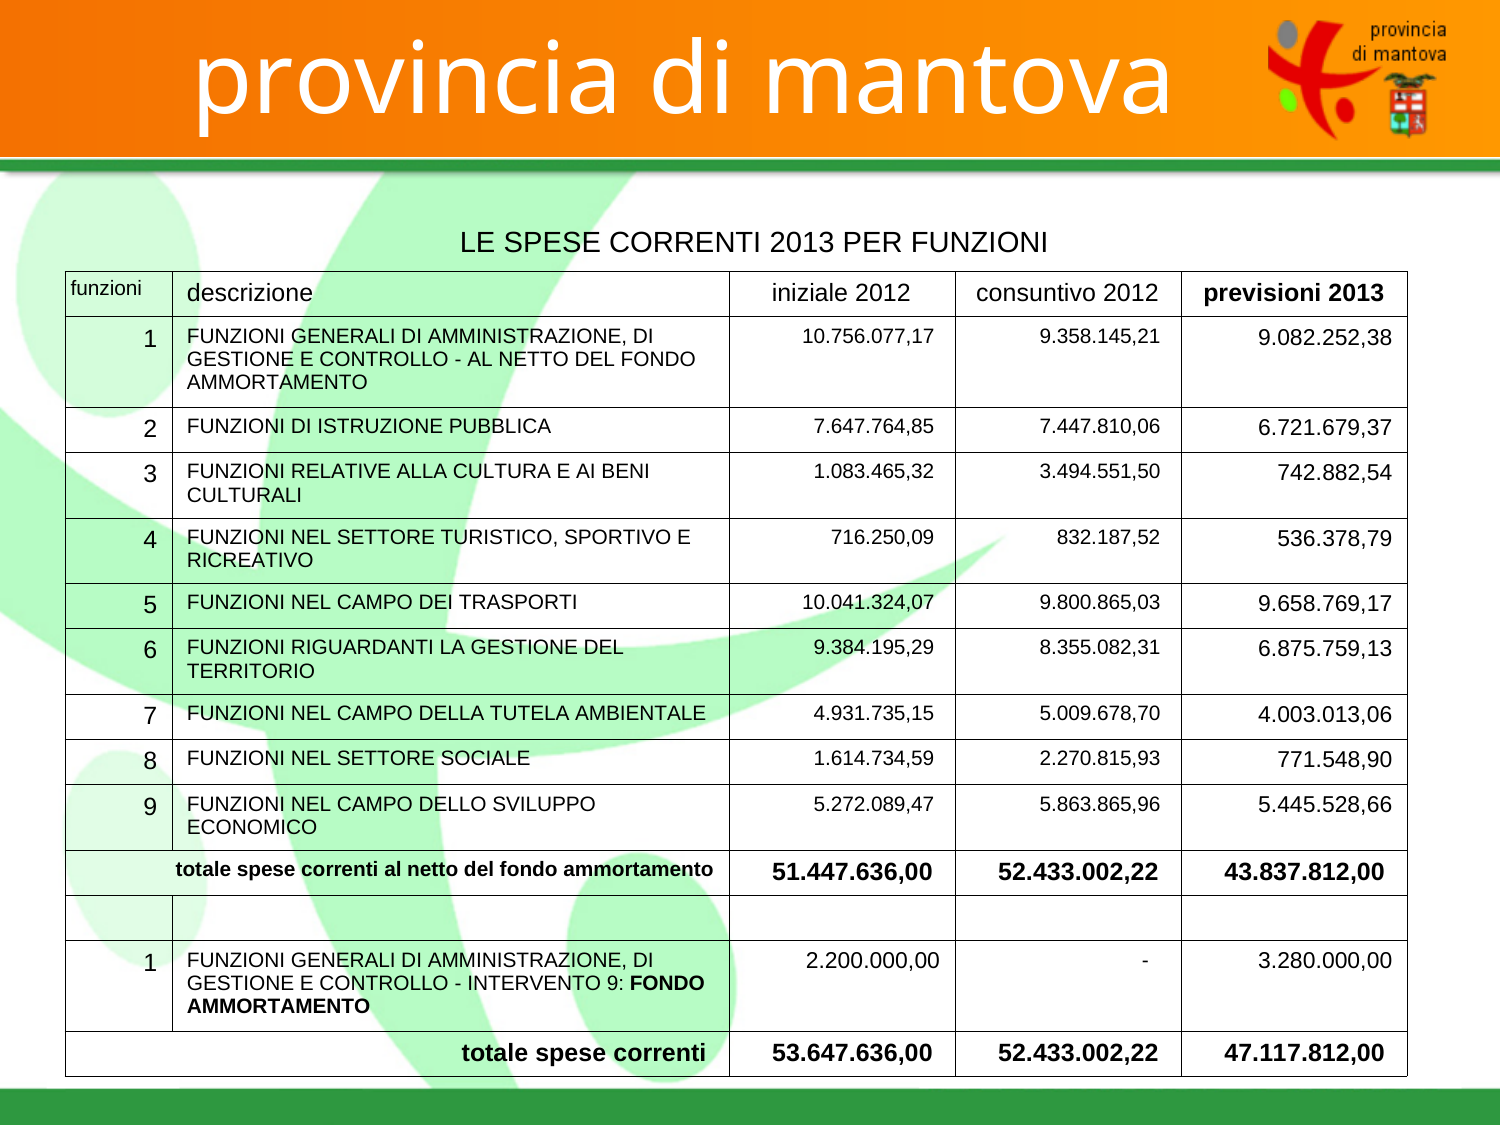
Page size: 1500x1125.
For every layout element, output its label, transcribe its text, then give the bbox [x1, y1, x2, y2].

table_cell 9.082.252,38 [1182, 317, 1407, 407]
table_cell 52.433.002,22 [956, 851, 1181, 895]
table_cell 2.270.815,93 [956, 740, 1181, 784]
table_cell 9.658.769,17 [1182, 584, 1407, 628]
table_cell 51.447.636,00 [730, 851, 955, 895]
table_cell 1.083.465,32 [730, 453, 955, 518]
table_cell 771.548,90 [1182, 740, 1407, 784]
table_header consuntivo 2012 [956, 272, 1181, 316]
table_cell 1.614.734,59 [730, 740, 955, 784]
table_header previsioni 2013 [1182, 272, 1407, 316]
table_cell 2 [66, 408, 172, 452]
table_cell 9.384.195,29 [730, 629, 955, 694]
table_cell 1 [66, 941, 172, 1031]
table_cell 8 [66, 740, 172, 784]
table_cell 6.721.679,37 [1182, 408, 1407, 452]
table_cell FUNZIONI DI ISTRUZIONE PUBBLICA [173, 408, 729, 452]
table_cell [66, 896, 172, 940]
table_cell 10.041.324,07 [730, 584, 955, 628]
table_cell FUNZIONI GENERALI DI AMMINISTRAZIONE, DI GESTIONE E CONTROLLO - AL NETTO DEL FONDO AMMORTAMENTO [173, 317, 729, 407]
table_cell 7 [66, 695, 172, 739]
table_cell 716.250,09 [730, 519, 955, 583]
table_cell FUNZIONI NEL CAMPO DELLA TUTELA AMBIENTALE [173, 695, 729, 739]
table_cell 5.445.528,66 [1182, 785, 1407, 850]
table_cell 6 [66, 629, 172, 694]
table_cell 742.882,54 [1182, 453, 1407, 518]
table_cell 7.447.810,06 [956, 408, 1181, 452]
table_cell totale spese correnti [66, 1032, 729, 1076]
table_cell 53.647.636,00 [730, 1032, 955, 1076]
table_cell - [956, 941, 1181, 1031]
table_cell 9 [66, 785, 172, 850]
table_cell 52.433.002,22 [956, 1032, 1181, 1076]
table_cell 5.863.865,96 [956, 785, 1181, 850]
table_cell 5.272.089,47 [730, 785, 955, 850]
table_header descrizione [173, 272, 729, 316]
table_cell 9.358.145,21 [956, 317, 1181, 407]
table_cell 1 [66, 317, 172, 407]
table_cell totale spese correnti al netto del fondo ammortamento [66, 851, 729, 895]
table_cell [1182, 896, 1407, 940]
table_cell 2.200.000,00 [730, 941, 955, 1031]
picture [0, 157, 1500, 1125]
text_box provincia di mantova [176, 5, 1205, 142]
table_cell 4 [66, 519, 172, 583]
table_cell FUNZIONI GENERALI DI AMMINISTRAZIONE, DI GESTIONE E CONTROLLO - INTERVENTO 9: FONDO AMMORTAMENTO [173, 941, 729, 1031]
table_cell 9.800.865,03 [956, 584, 1181, 628]
table_cell [730, 896, 955, 940]
table_cell 4.931.735,15 [730, 695, 955, 739]
table_cell 47.117.812,00 [1182, 1032, 1407, 1076]
table_cell 536.378,79 [1182, 519, 1407, 583]
table_header funzioni [66, 272, 172, 316]
table_cell FUNZIONI NEL SETTORE TURISTICO, SPORTIVO E RICREATIVO [173, 519, 729, 583]
table_cell 43.837.812,00 [1182, 851, 1407, 895]
table_cell 10.756.077,17 [730, 317, 955, 407]
table_cell 8.355.082,31 [956, 629, 1181, 694]
table_cell FUNZIONI NEL CAMPO DELLO SVILUPPO ECONOMICO [173, 785, 729, 850]
table_cell [956, 896, 1181, 940]
table_cell FUNZIONI RELATIVE ALLA CULTURA E AI BENI CULTURALI [173, 453, 729, 518]
table_cell [173, 896, 729, 940]
table_cell 4.003.013,06 [1182, 695, 1407, 739]
table_header LE SPESE CORRENTI 2013 PER FUNZIONI [338, 218, 1171, 271]
table_cell FUNZIONI NEL CAMPO DEI TRASPORTI [173, 584, 729, 628]
table_cell 5.009.678,70 [956, 695, 1181, 739]
table_cell 7.647.764,85 [730, 408, 955, 452]
table_cell 5 [66, 584, 172, 628]
table_cell 3 [66, 453, 172, 518]
table_cell 3.494.551,50 [956, 453, 1181, 518]
table_cell 832.187,52 [956, 519, 1181, 583]
table_cell FUNZIONI NEL SETTORE SOCIALE [173, 740, 729, 784]
table_header iniziale 2012 [730, 272, 955, 316]
picture [1267, 15, 1452, 142]
table_cell FUNZIONI RIGUARDANTI LA GESTIONE DEL TERRITORIO [173, 629, 729, 694]
table_cell 3.280.000,00 [1182, 941, 1407, 1031]
table_cell 6.875.759,13 [1182, 629, 1407, 694]
